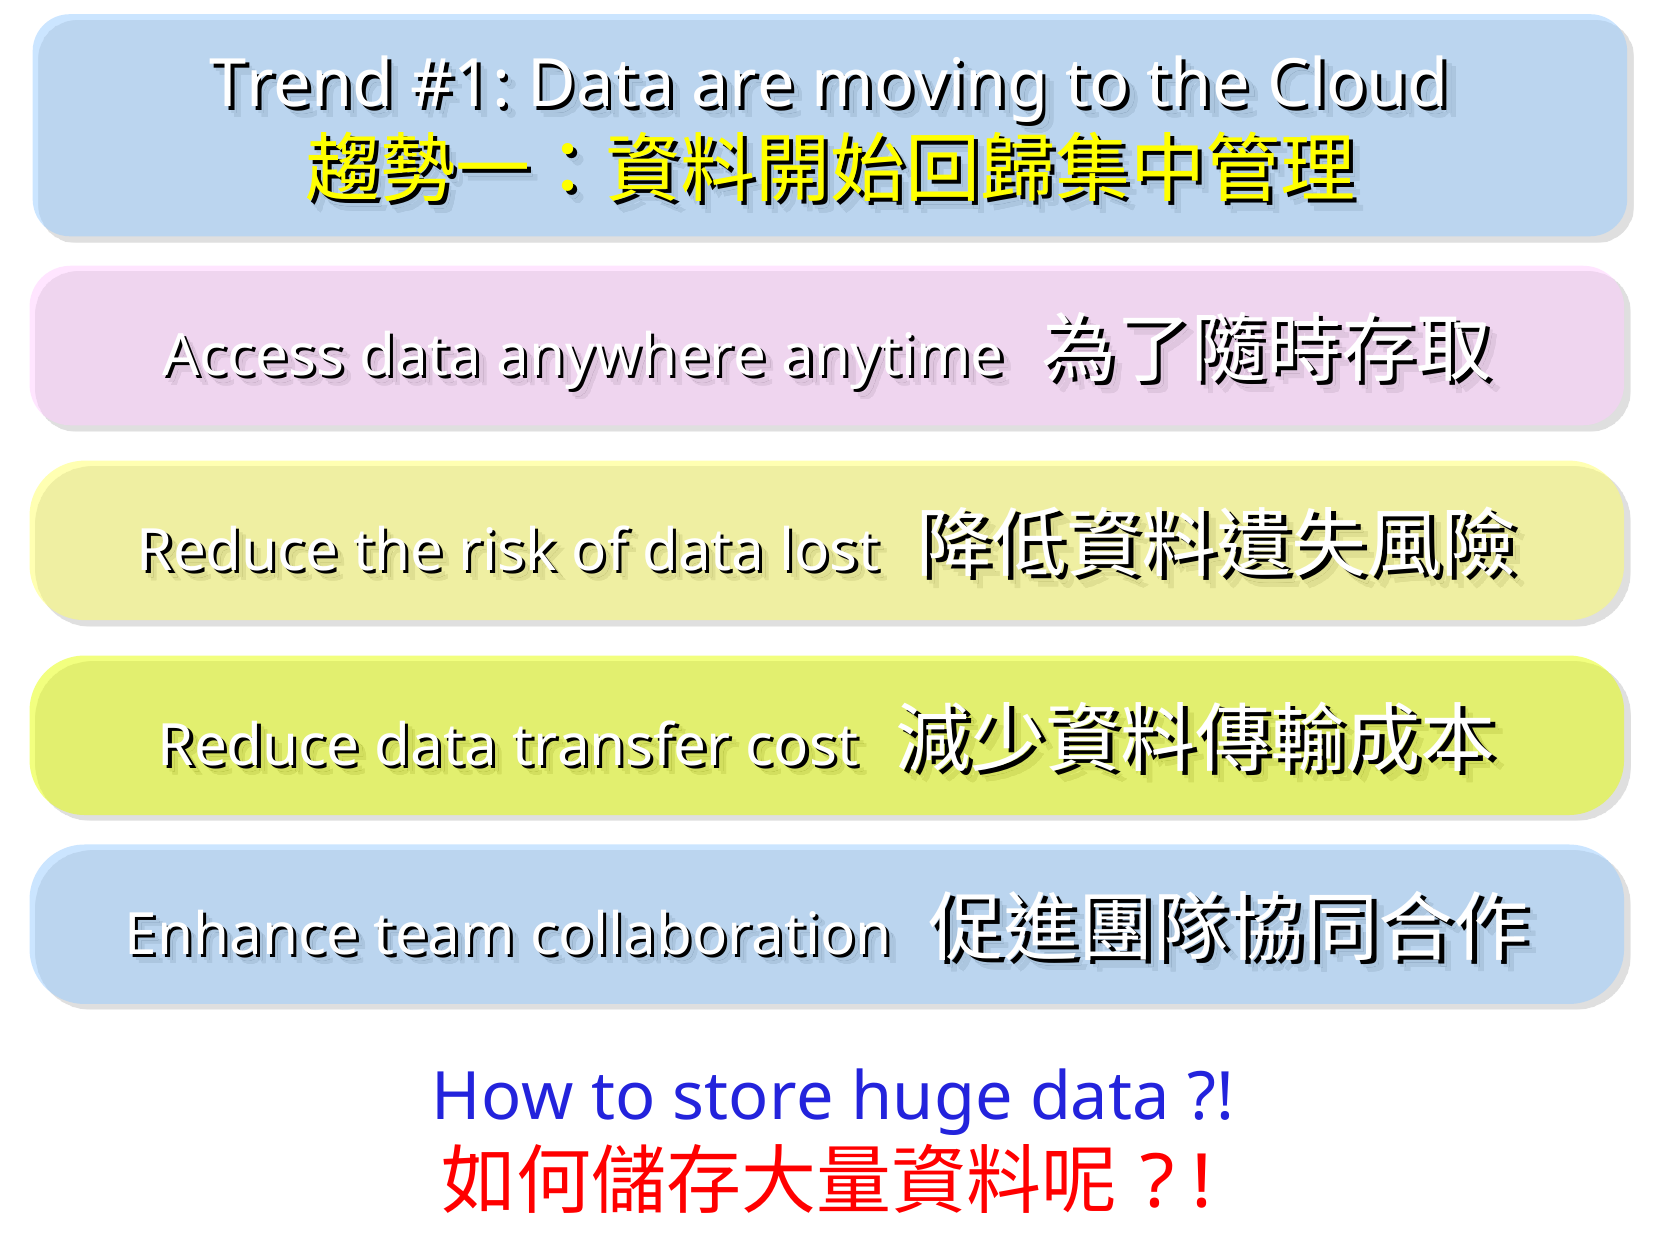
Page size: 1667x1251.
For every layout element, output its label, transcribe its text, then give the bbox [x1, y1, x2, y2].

text_box Enhance team collaboration 促進團隊協同合作 [29, 844, 1625, 1004]
text_box Access data anywhere anytime 為了隨時存取 [29, 265, 1625, 426]
text_box Reduce data transfer cost 減少資料傳輸成本 [29, 655, 1625, 816]
text_box Reduce the risk of data lost 降低資料遺失風險 [29, 460, 1625, 621]
text_box Trend #1: Data are moving to the Cloud 趨勢一：資料開始回歸集中管理 [32, 14, 1628, 237]
text_box How to store huge data ?! 如何儲存大量資料呢?! [0, 1045, 1667, 1231]
